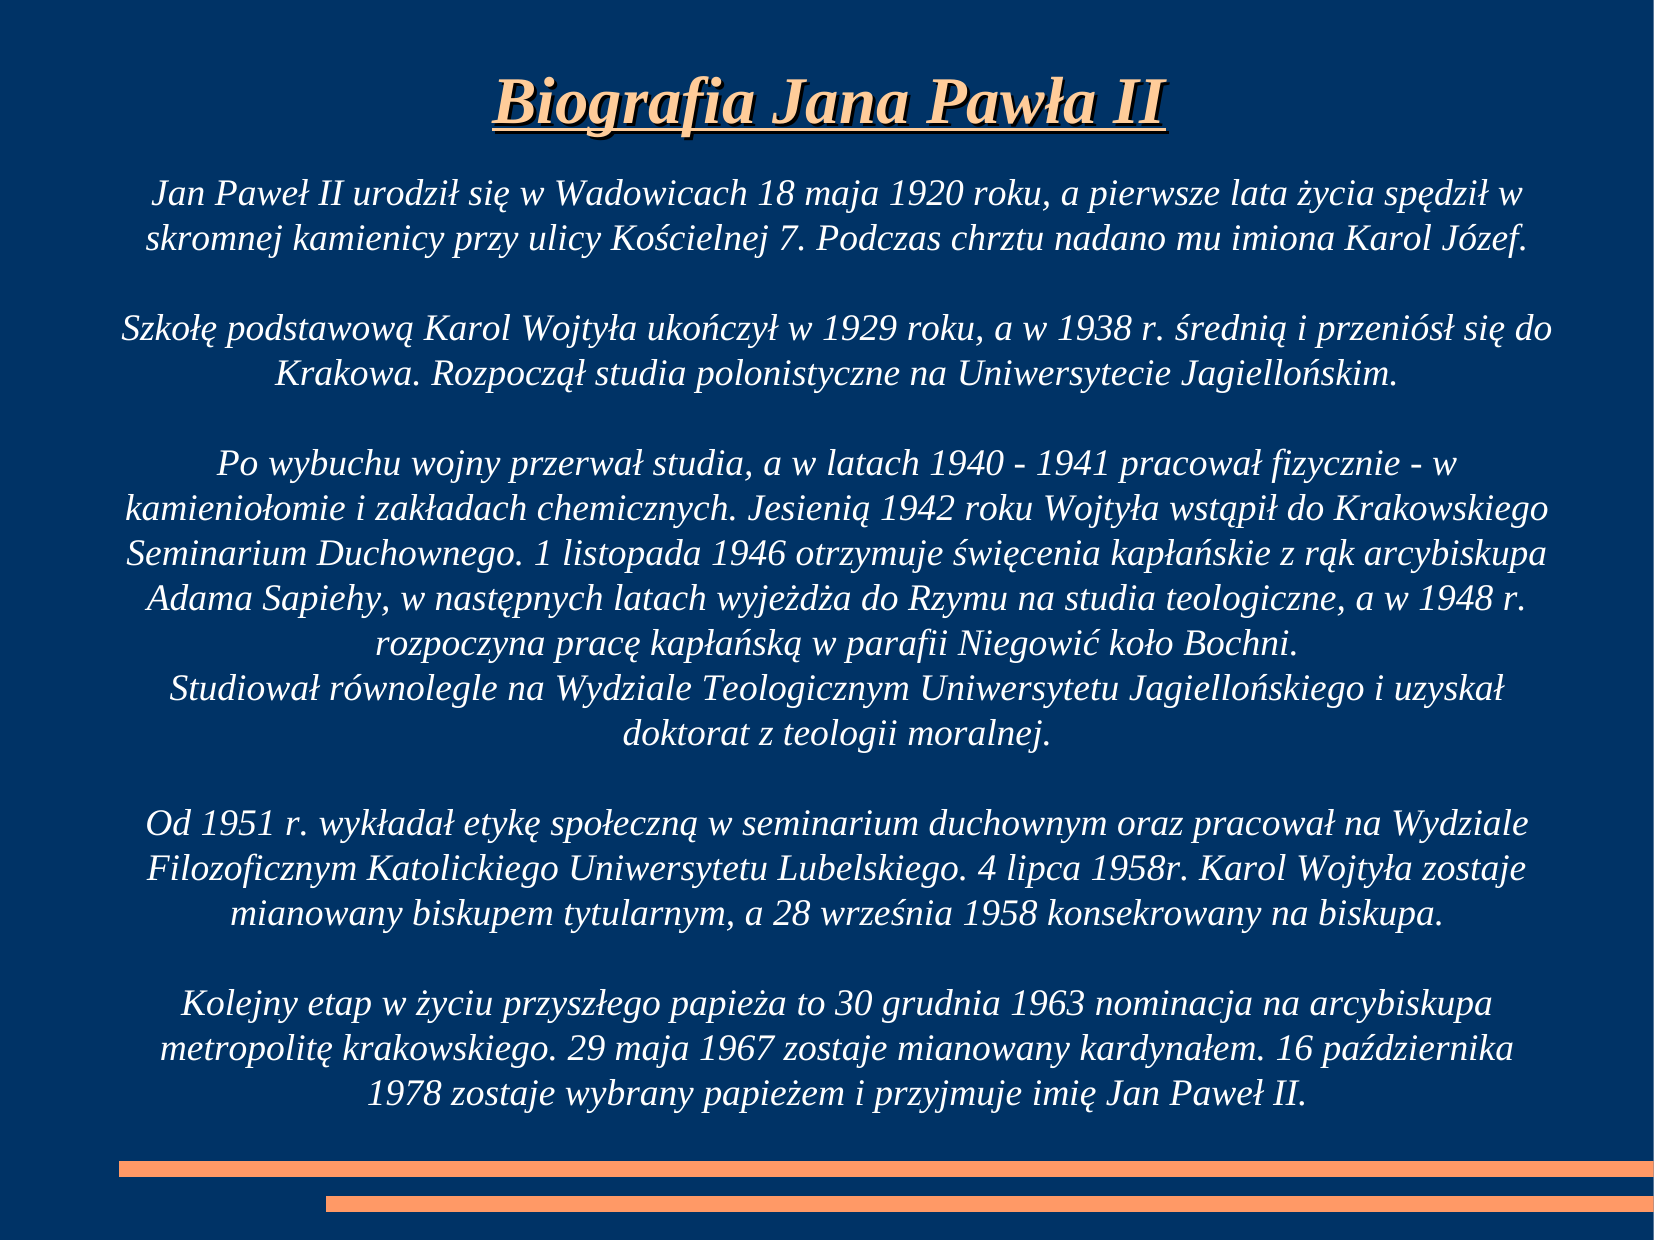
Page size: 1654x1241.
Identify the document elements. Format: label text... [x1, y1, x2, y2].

title Biografia Jana Pawła II [123, 0, 1536, 193]
subtitle Jan Paweł II urodził się w Wadowicach 18 maja 1920 roku, a pierwsze lata życia spędził w skromnej kamienicy przy ulicy Kościelnej 7. Podczas chrztu nadano mu imiona Karol Józef. Szkołę podstawową Karol Wojtyła ukończył w 1929 roku, a w 1938 r. średnią i przeniósł się do Krakowa. Rozpoczął studia polonistyczne na Uniwersytecie Jagiellońskim. Po wybuchu wojny przerwał studia, a w latach 1940 - 1941 pracował fizycznie - w kamieniołomie i zakładach chemicznych. Jesienią 1942 roku Wojtyła wstąpił do Krakowskiego Seminarium Duchownego. 1 listopada 1946 otrzymuje święcenia kapłańskie z rąk arcybiskupa Adama Sapiehy, w następnych latach wyjeżdża do Rzymu na studia teologiczne, a w 1948 r. rozpoczyna pracę kapłańską w parafii Niegowić koło Bochni. Studiował równolegle na Wydziale Teologicznym Uniwersytetu Jagiellońskiego i uzyskał doktorat z teologii moralnej. Od 1951 r. wykładał etykę społeczną w seminarium duchownym oraz pracował na Wydziale Filozoficznym Katolickiego Uniwersytetu Lubelskiego. 4 lipca 1958r. Karol Wojtyła zostaje mianowany biskupem tytularnym, a 28 września 1958 konsekrowany na biskupa. Kolejny etap w życiu przyszłego papieża to 30 grudnia 1963 nominacja na arcybiskupa metropolitę krakowskiego. 29 maja 1967 zostaje mianowany kardynałem. 16 października 1978 zostaje wybrany papieżem i przyjmuje imię Jan Paweł II. [118, 193, 1558, 1087]
